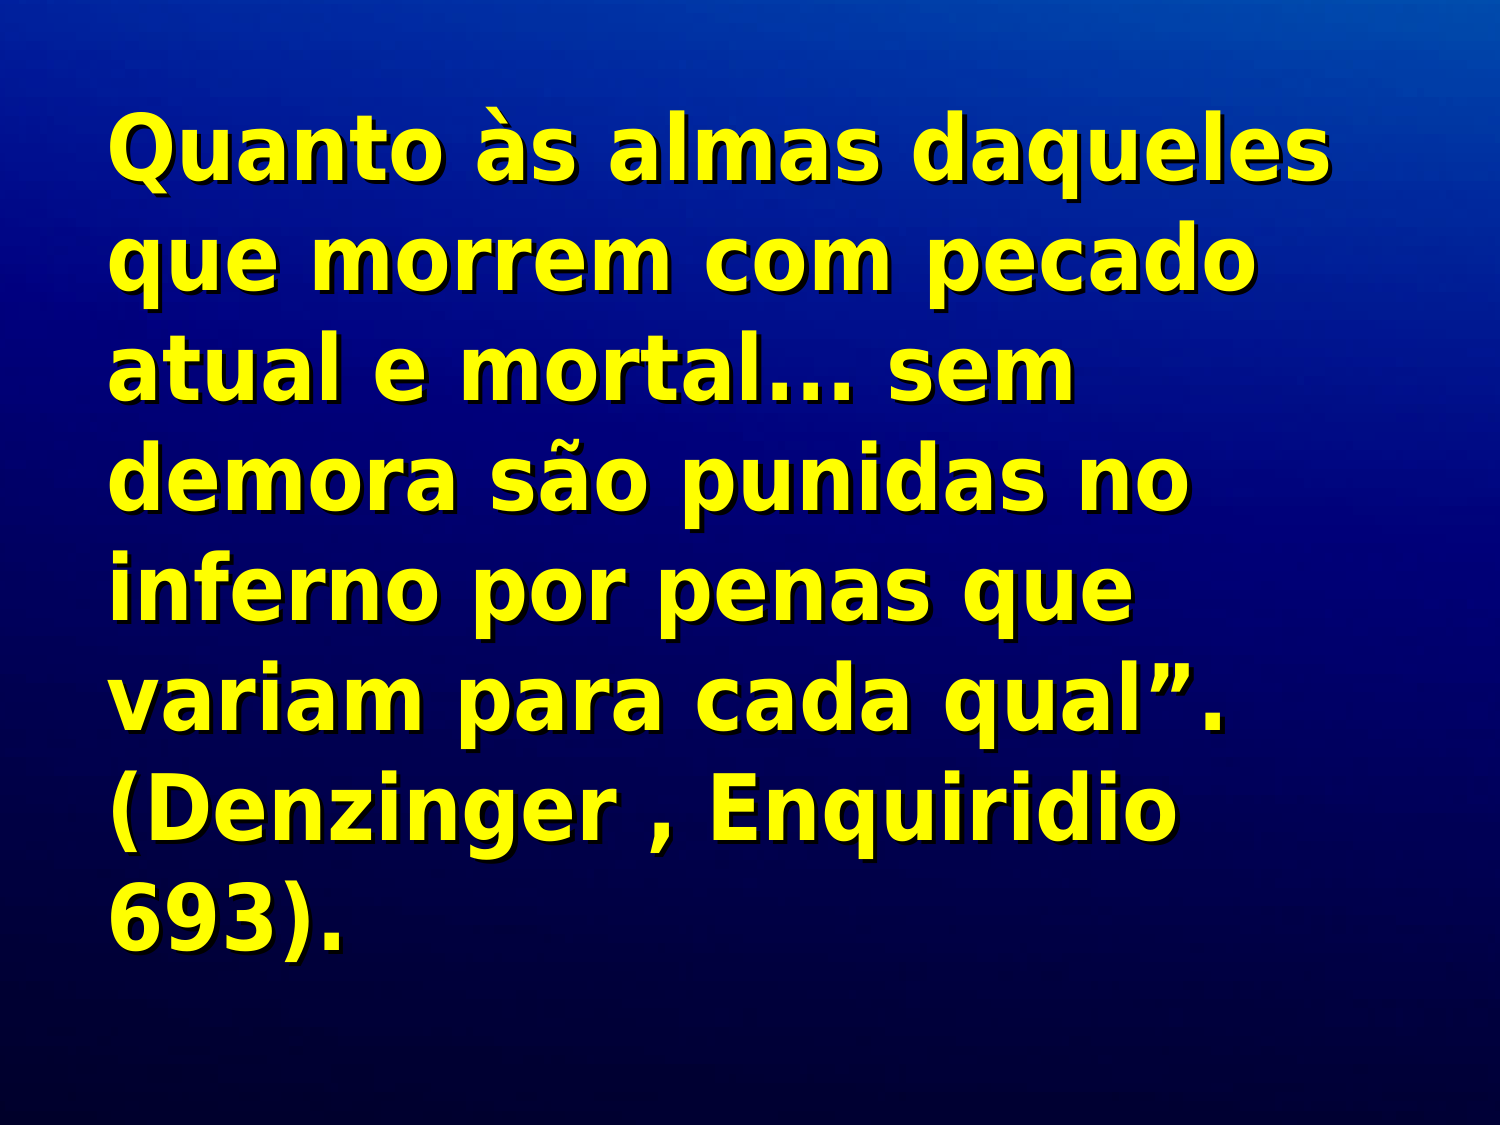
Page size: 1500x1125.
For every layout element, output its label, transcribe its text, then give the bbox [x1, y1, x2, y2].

text_box Quanto às almas daqueles que morrem com pecado atual e mortal... sem demora são punidas no inferno por penas que variam para cada qual”. (Denzinger , Enquiridio 693). [92, 82, 1418, 1040]
picture [0, 0, 1500, 1125]
